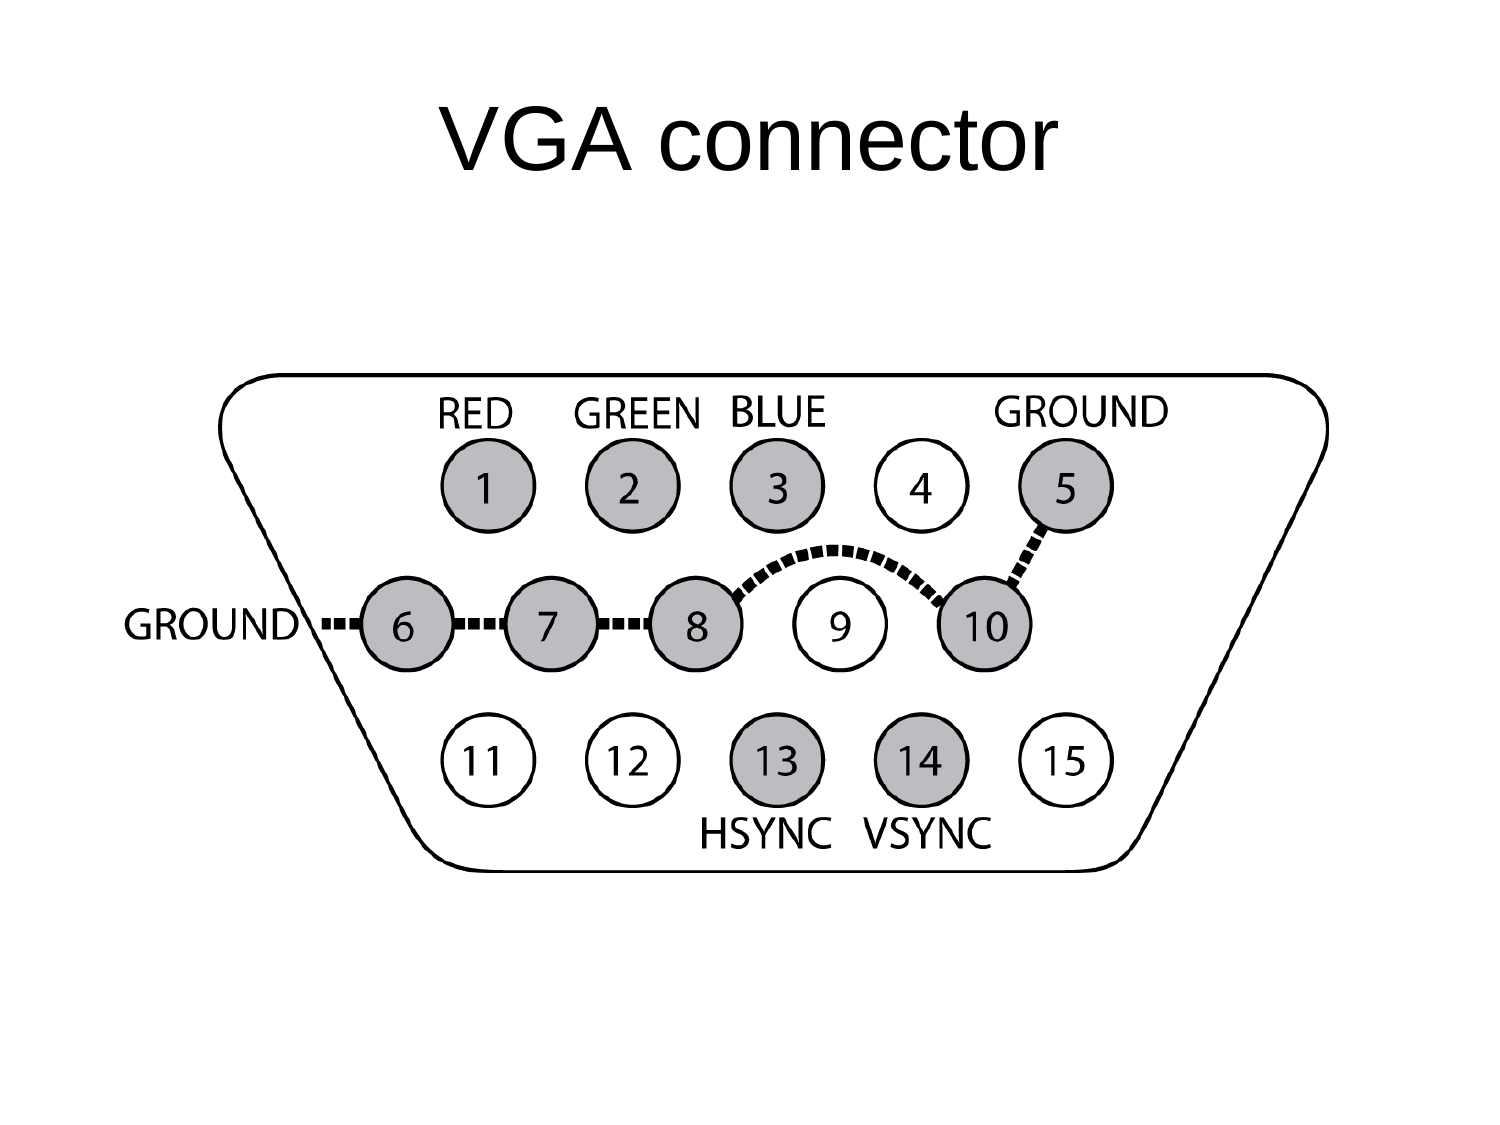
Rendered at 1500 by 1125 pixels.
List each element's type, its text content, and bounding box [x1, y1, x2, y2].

title VGA connector [75, 45, 1426, 233]
picture [123, 373, 1329, 873]
